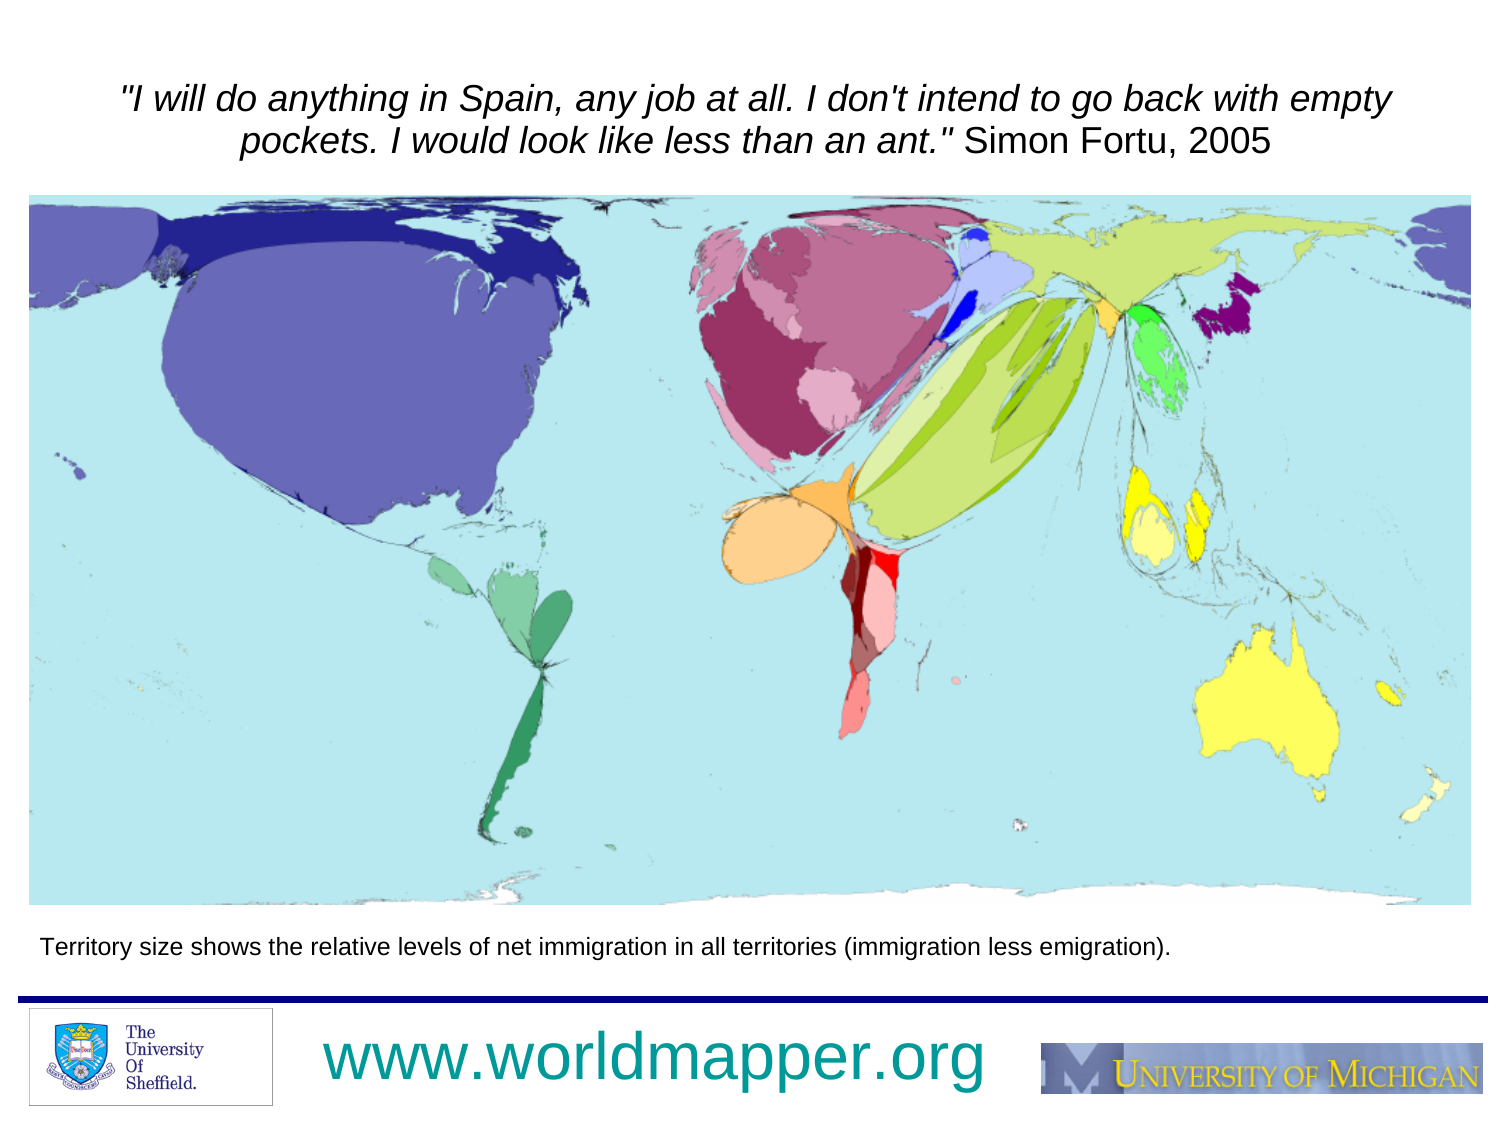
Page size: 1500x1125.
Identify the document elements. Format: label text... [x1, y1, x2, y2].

picture [29, 195, 1471, 905]
title "I will do anything in Spain, any job at all. I don't intend to go back with empty pockets. I would look like less than an ant." Simon Fortu, 2005 [76, 42, 1436, 195]
picture [29, 1008, 273, 1106]
picture [1041, 1043, 1483, 1094]
text_box Territory size shows the relative levels of net immigration in all territories (immigration less emigration). [24, 925, 1197, 969]
